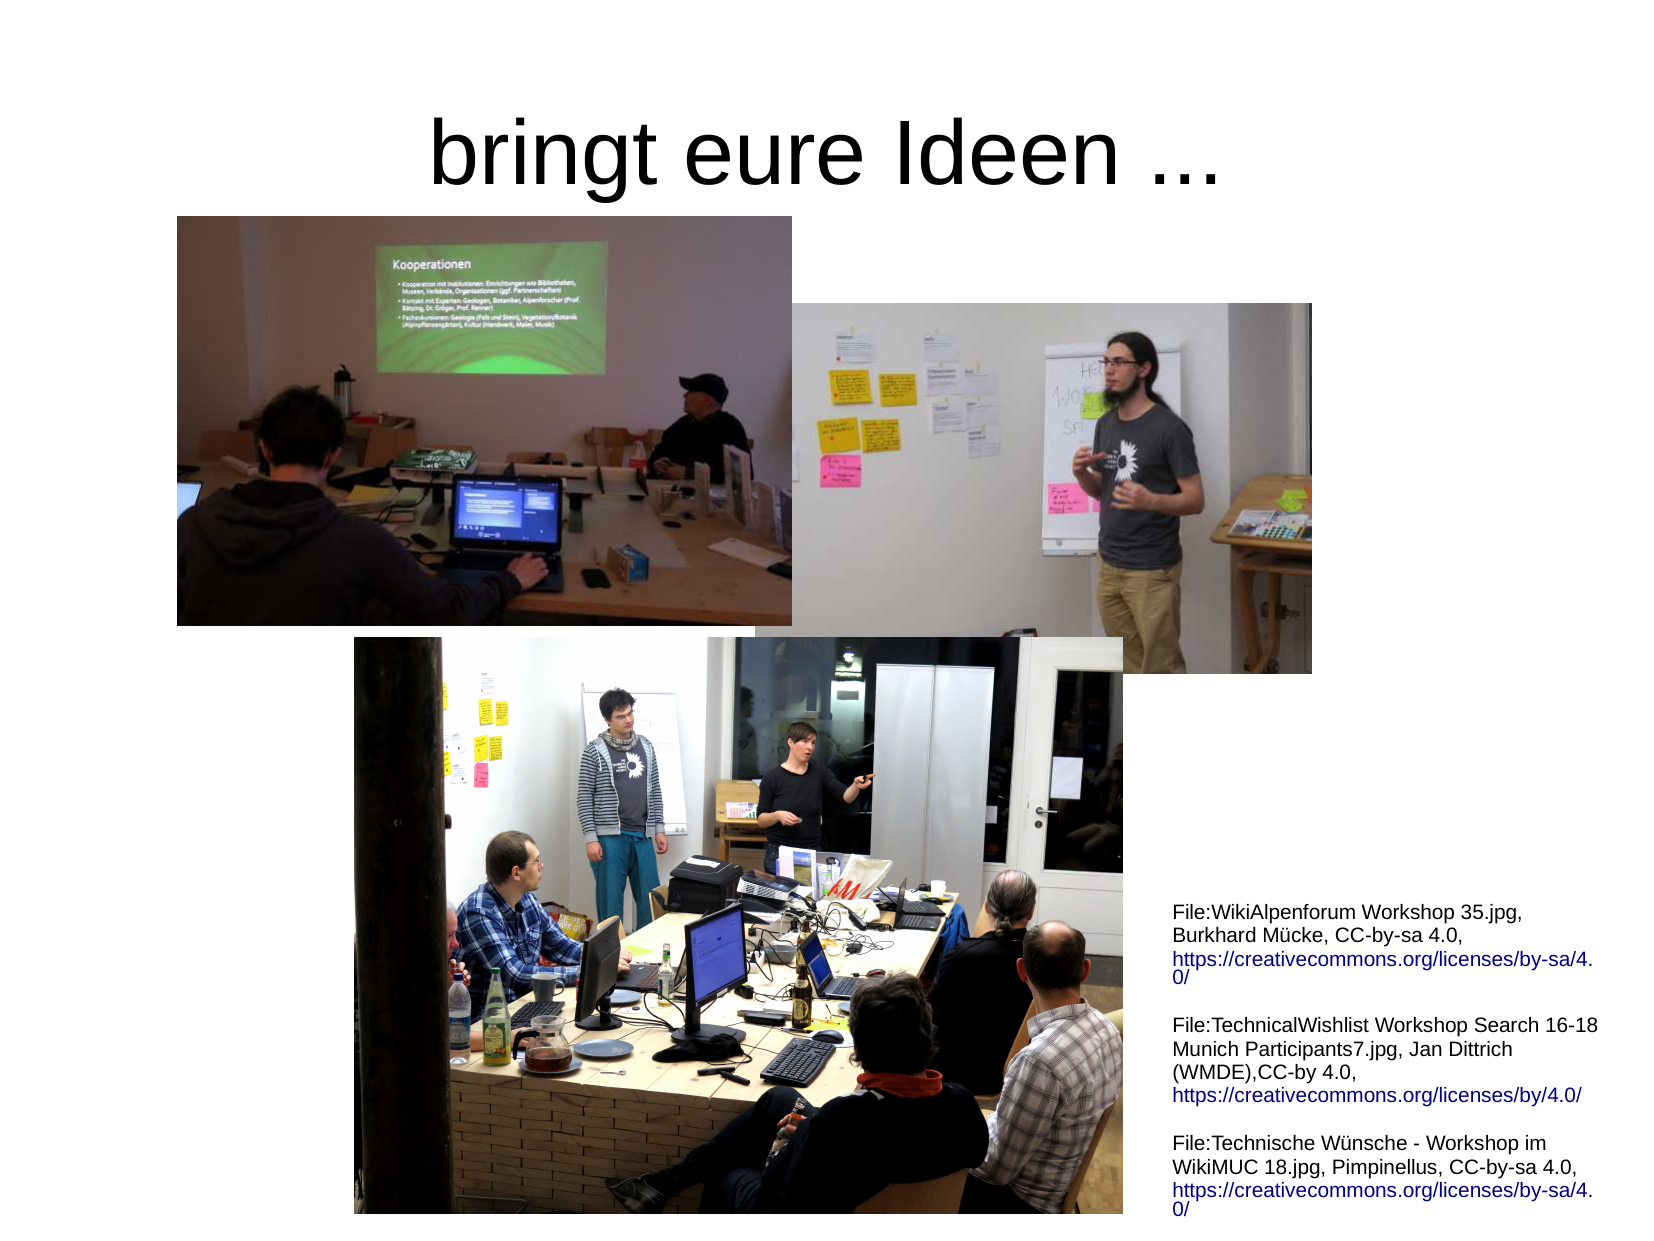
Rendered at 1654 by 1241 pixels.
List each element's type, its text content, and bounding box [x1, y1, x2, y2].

title bringt eure Ideen ... [82, 49, 1571, 257]
text_box File:WikiAlpenforum Workshop 35.jpg, Burkhard Mücke, CC-by-sa 4.0,https://creativecommons.org/licenses/by-sa/4.0/ File:TechnicalWishlist Workshop Search 16-18 Munich Participants7.jpg, Jan Dittrich (WMDE),CC-by 4.0, https://creativecommons.org/licenses/by/4.0/ File:Technische Wünsche - Workshop im WikiMUC 18.jpg, Pimpinellus, CC-by-sa 4.0,https://creativecommons.org/licenses/by-sa/4.0/ [1157, 893, 1619, 1239]
picture [177, 216, 1312, 1214]
